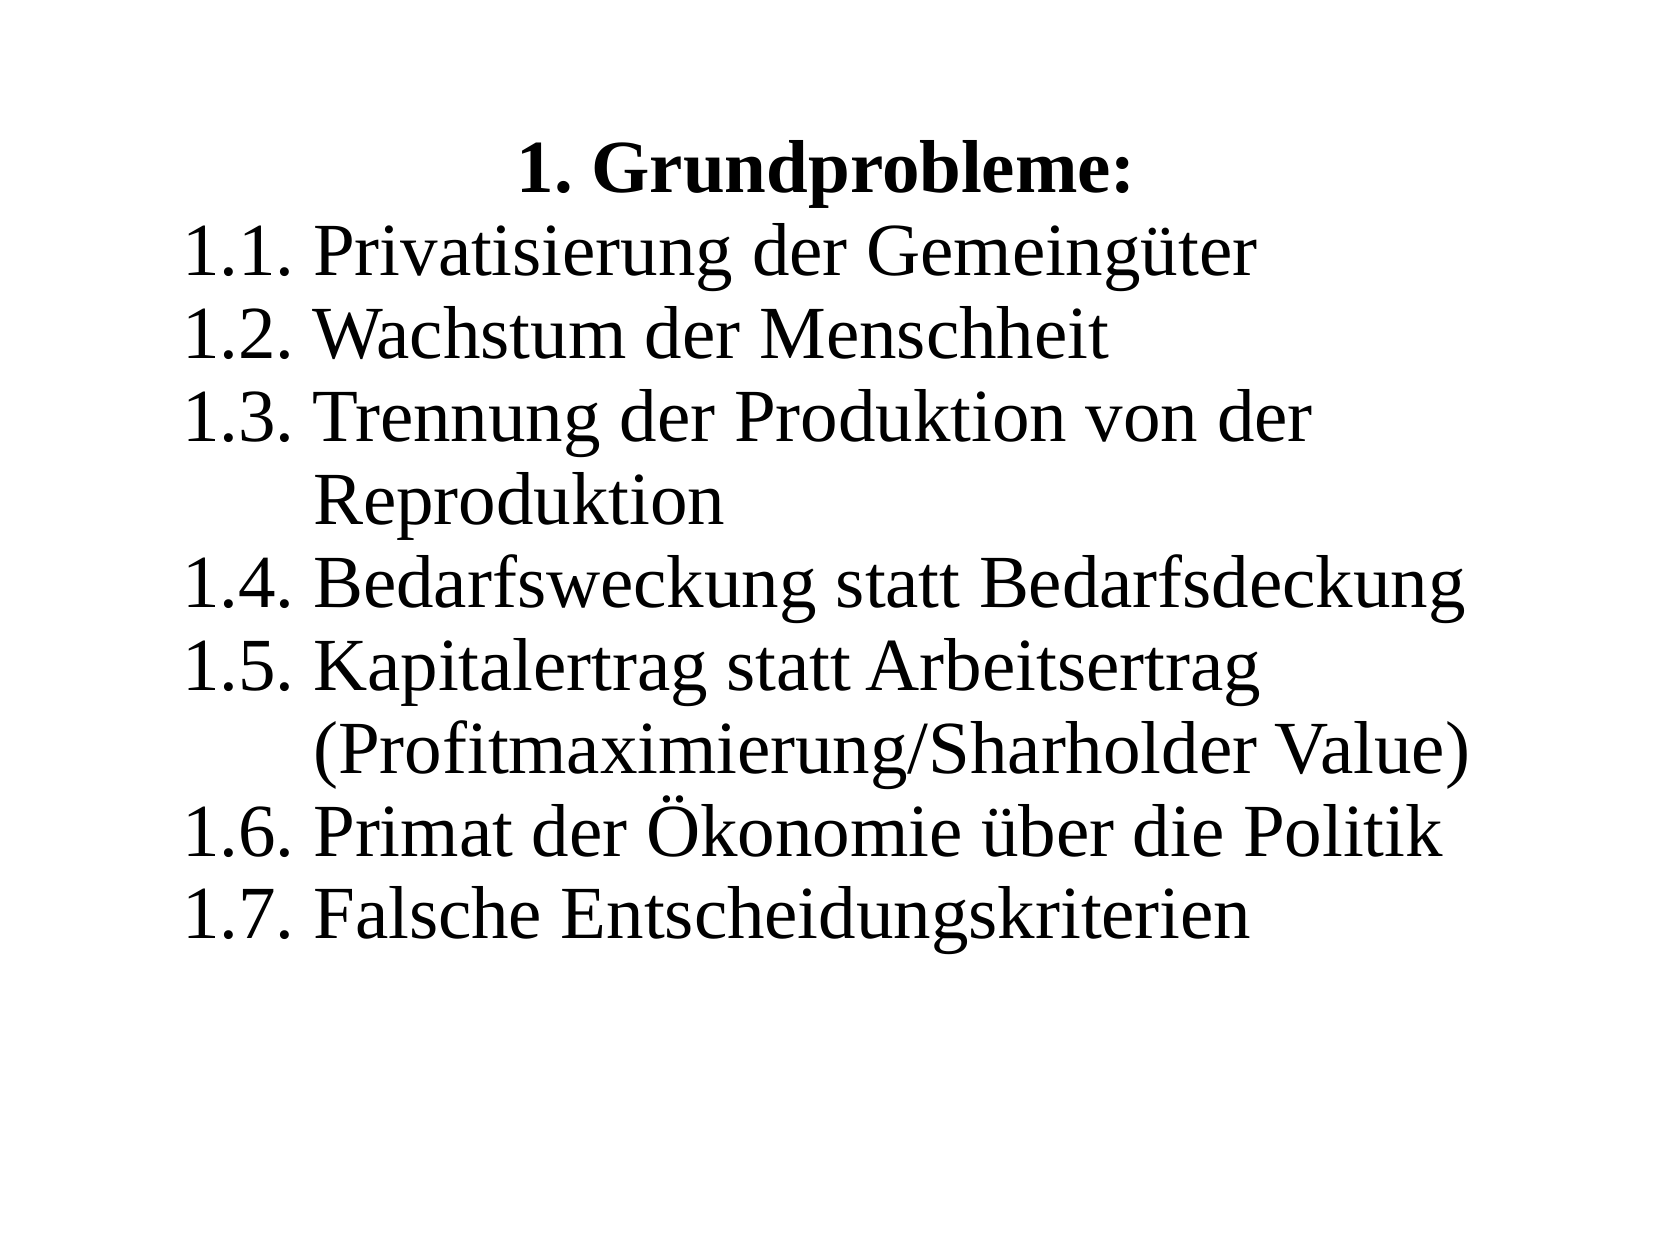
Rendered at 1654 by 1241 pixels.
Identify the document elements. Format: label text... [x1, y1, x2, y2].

text_box 1. Grundprobleme: 1. Privatisierung der Gemeingüter 1.2. Wachstum der Menschheit 1.3. Trennung der Produktion von der Reproduktion 1.4. Bedarfsweckung statt Bedarfsdeckung 1.5. Kapitalertrag statt Arbeitsertrag (Profitmaximierung/Sharholder Value) 1.6. Primat der Ökonomie über die Politik 1.7. Falsche Entscheidungskriterien [167, 118, 1487, 963]
